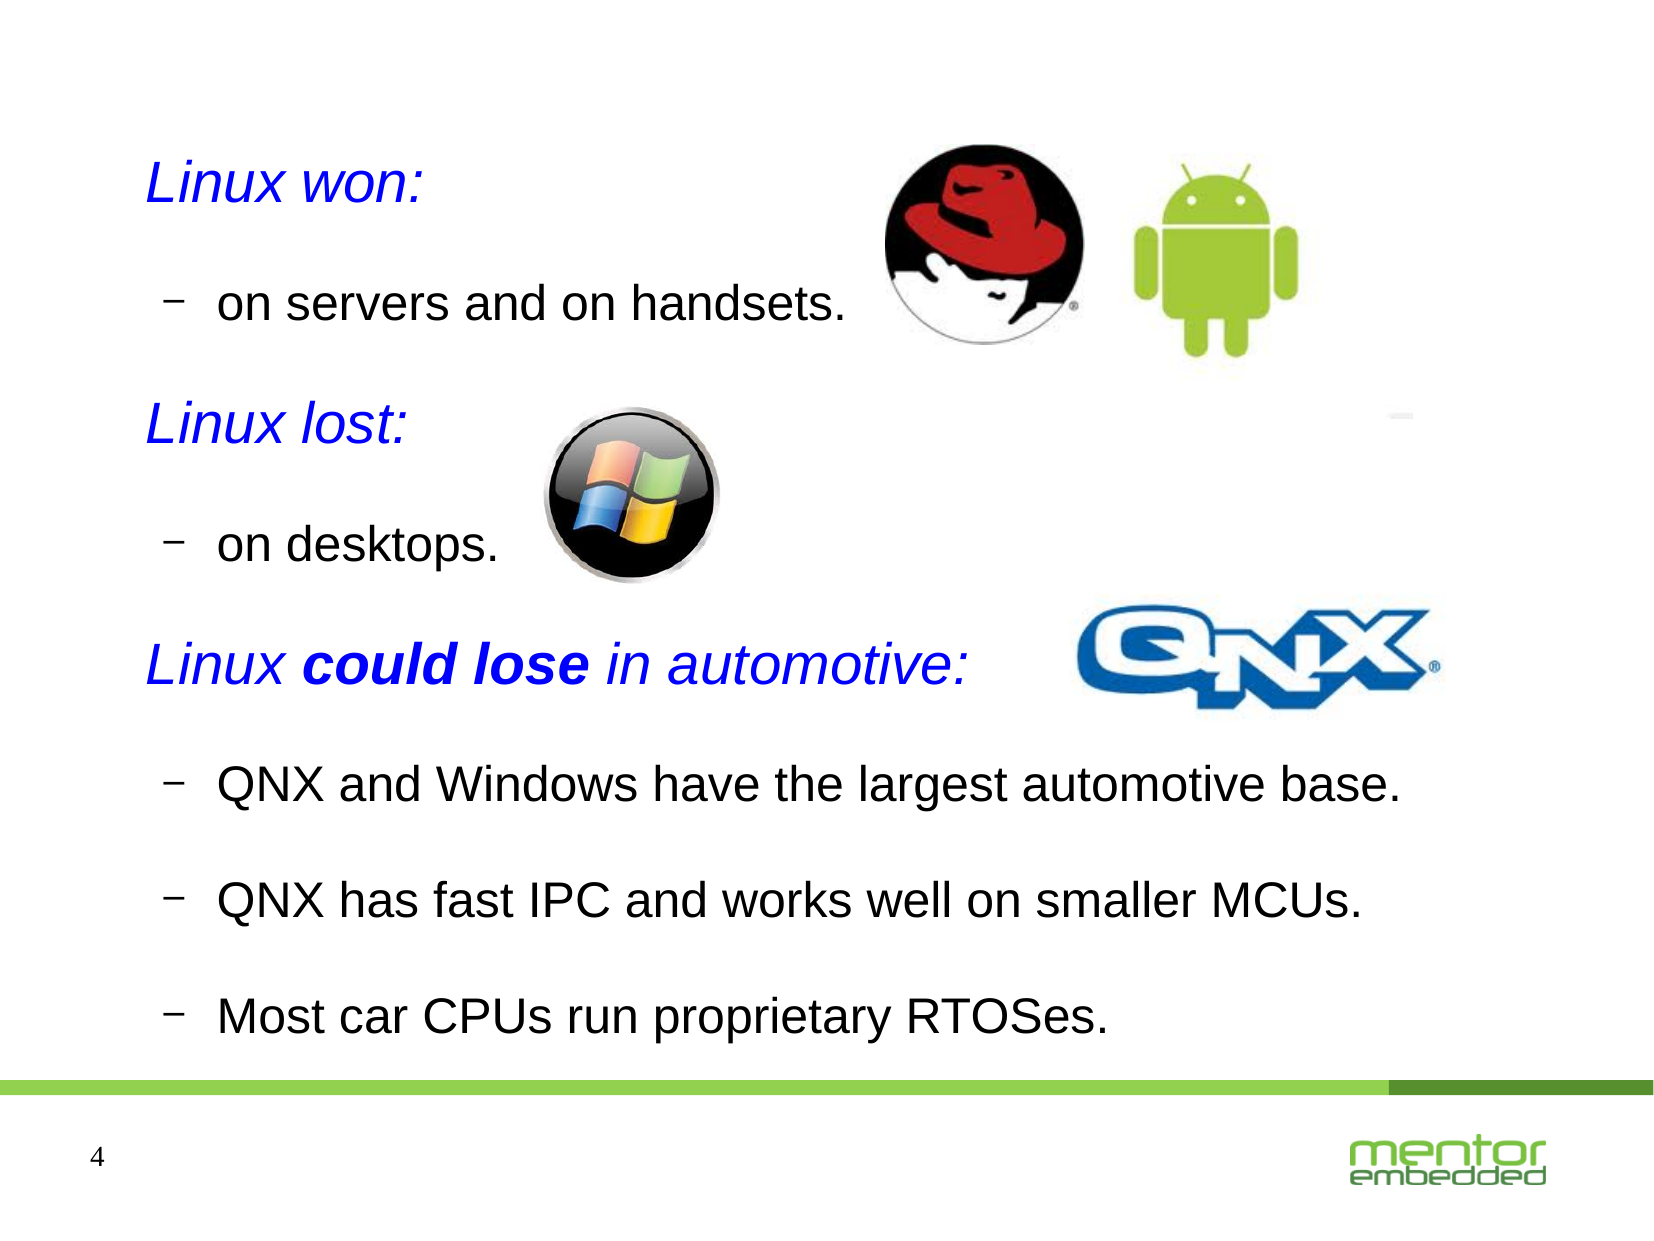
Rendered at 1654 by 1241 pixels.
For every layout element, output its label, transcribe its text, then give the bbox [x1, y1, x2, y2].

picture [540, 404, 721, 586]
picture [885, 104, 1413, 346]
list Linux won: on servers and on handsets. Linux lost: on desktops. Linux could lose in automotive: QNX and Windows have the largest automotive base. QNX has fast IPC and works well on smaller MCUs. Most car CPUs run proprietary RTOSes. [75, 150, 1531, 1156]
picture [1350, 1134, 1546, 1185]
